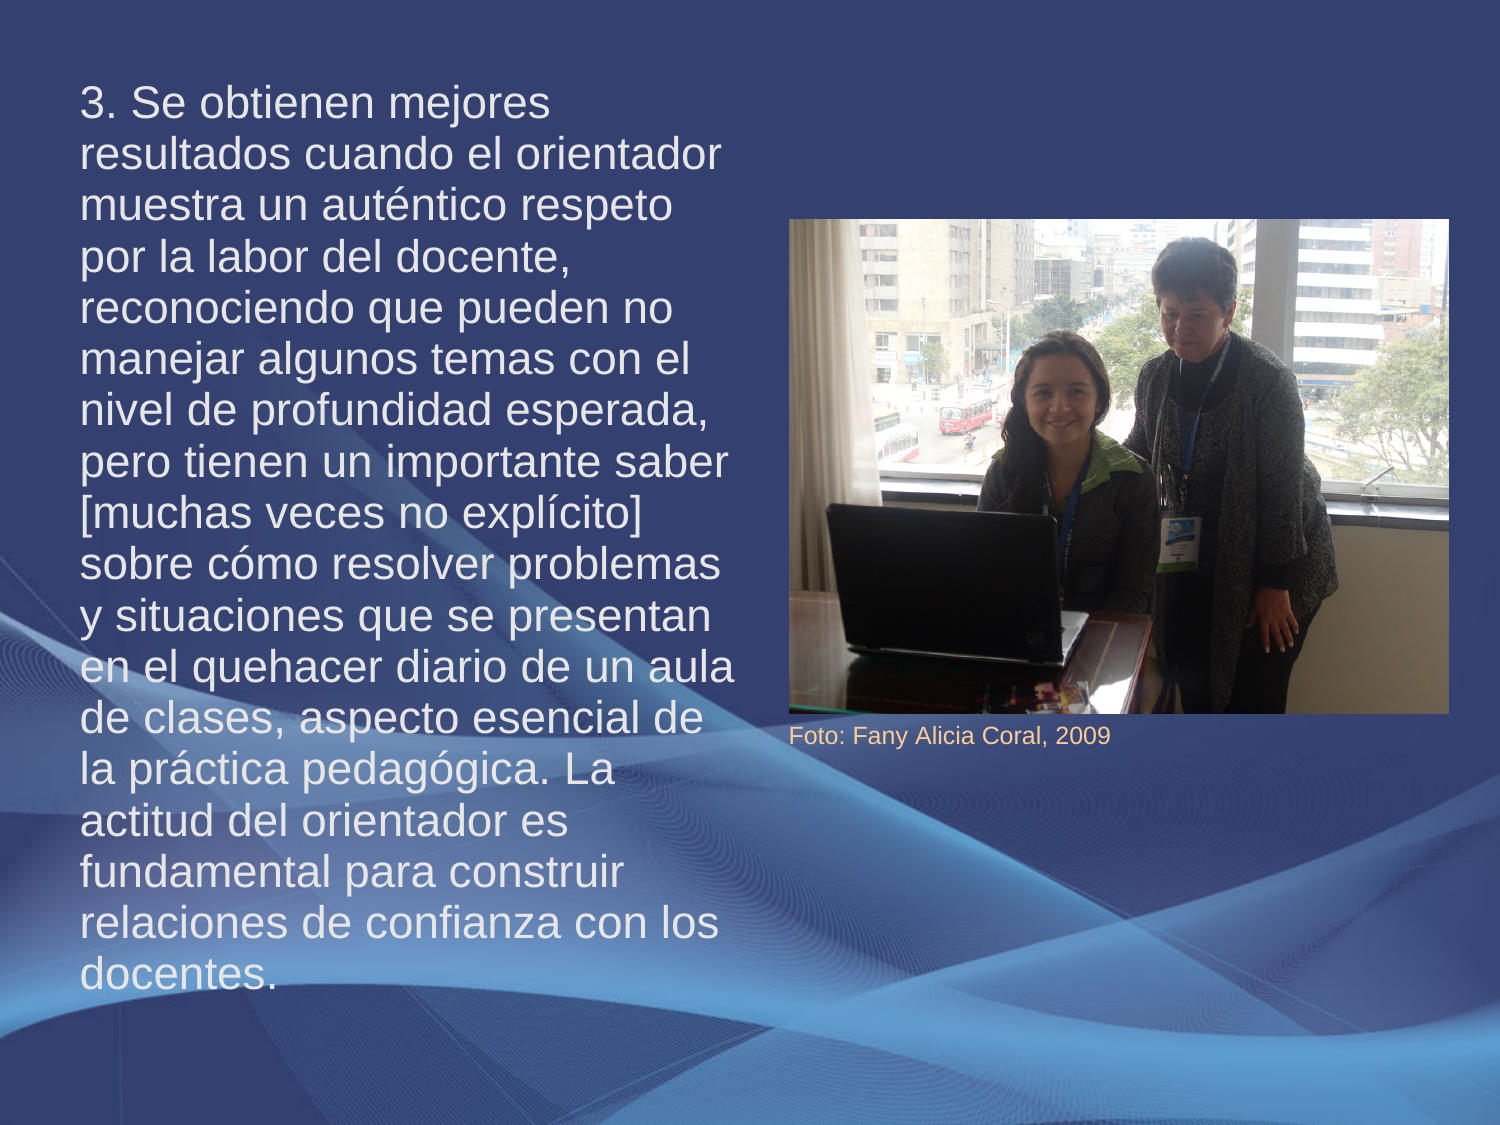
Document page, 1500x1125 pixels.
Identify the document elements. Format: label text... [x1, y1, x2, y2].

text_box Foto: Fany Alicia Coral, 2009 [773, 714, 1127, 758]
picture [0, 0, 1500, 1125]
list 3. Se obtienen mejores resultados cuando el orientador muestra un auténtico respeto por la labor del docente, reconociendo que pueden no manejar algunos temas con el nivel de profundidad esperada, pero tienen un importante saber [muchas veces no explícito] sobre cómo resolver problemas y situaciones que se presentan en el quehacer diario de un aula de clases, aspecto esencial de la práctica pedagógica. La actitud del orientador es fundamental para construir relaciones de confianza con los docentes. [79, 76, 739, 1000]
